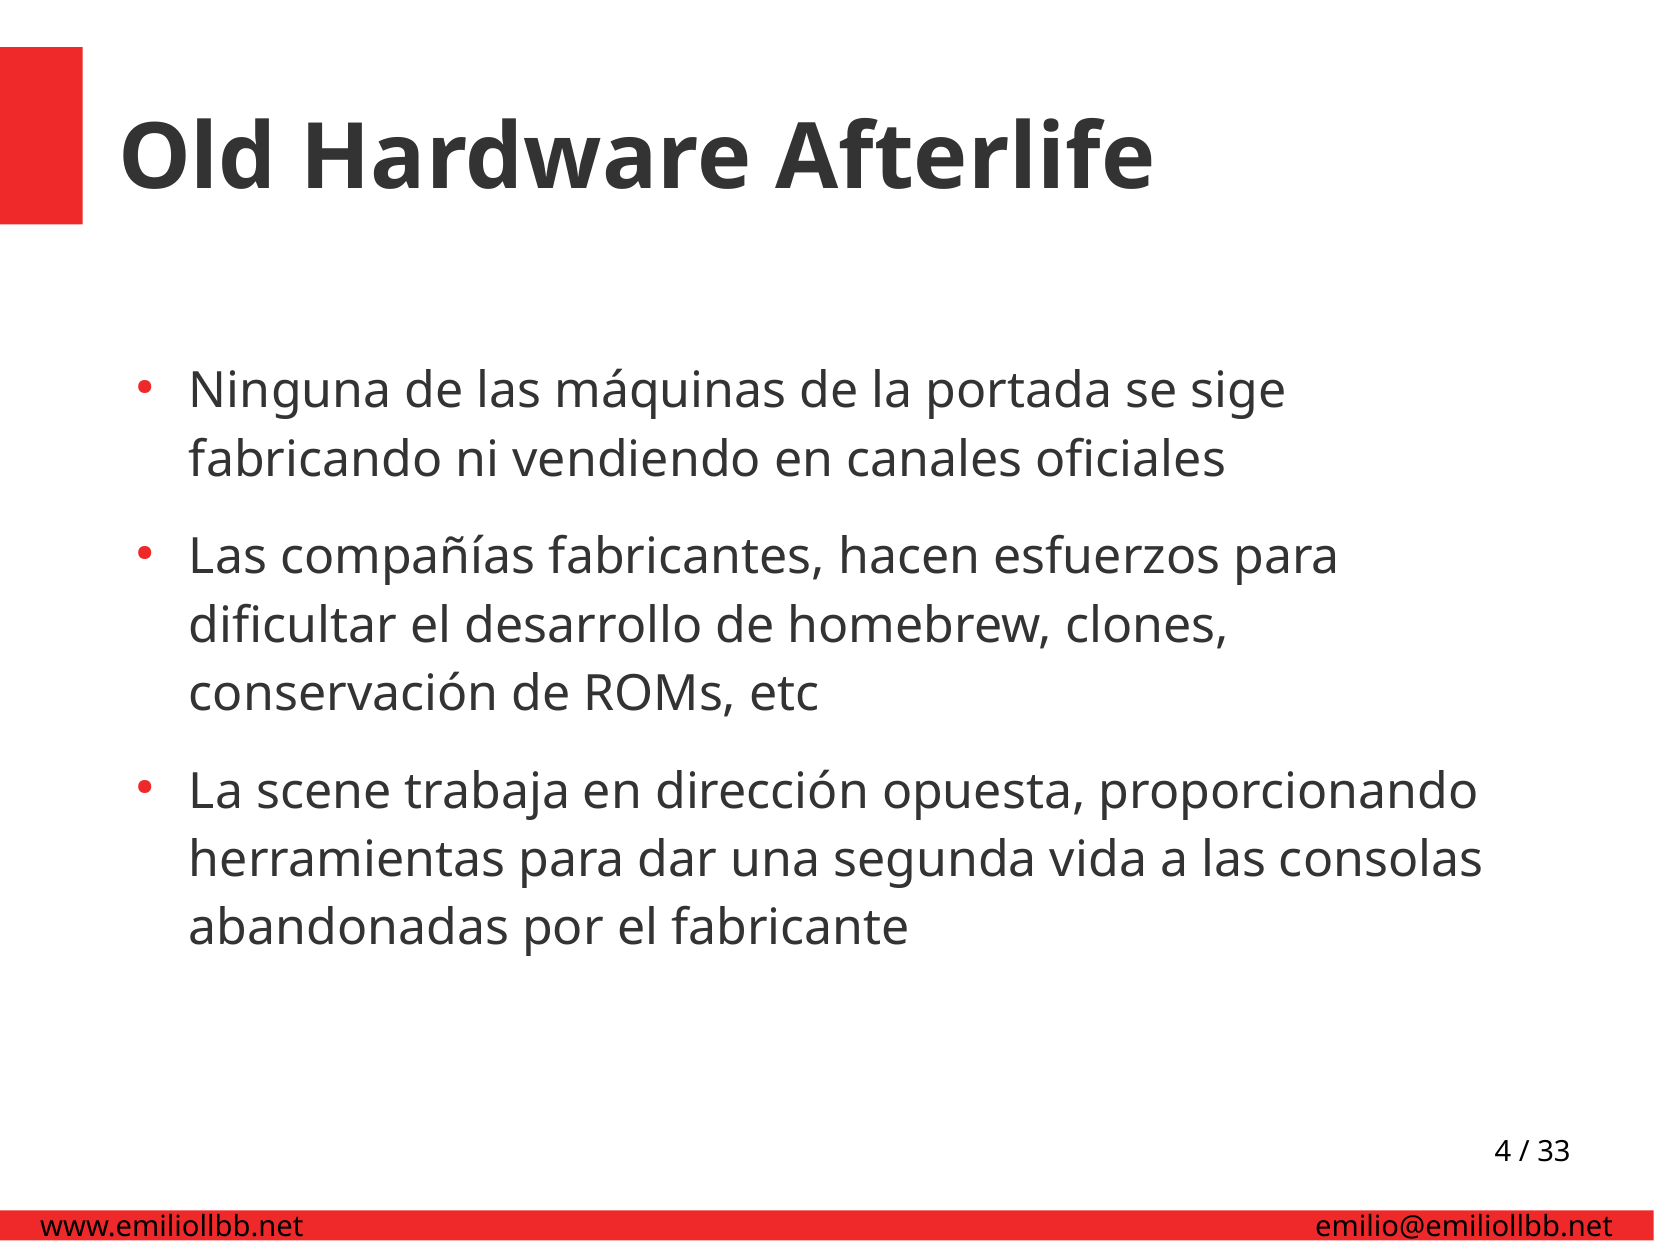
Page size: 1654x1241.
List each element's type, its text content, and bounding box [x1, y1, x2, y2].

title Old Hardware Afterlife [118, 49, 1571, 257]
list Ninguna de las máquinas de la portada se sige fabricando ni vendiendo en canales oficiales Las compañías fabricantes, hacen esfuerzos para dificultar el desarrollo de homebrew, clones, conservación de ROMs, etc La scene trabaja en dirección opuesta, proporcionando herramientas para dar una segunda vida a las consolas abandonadas por el fabricante [118, 354, 1536, 1074]
